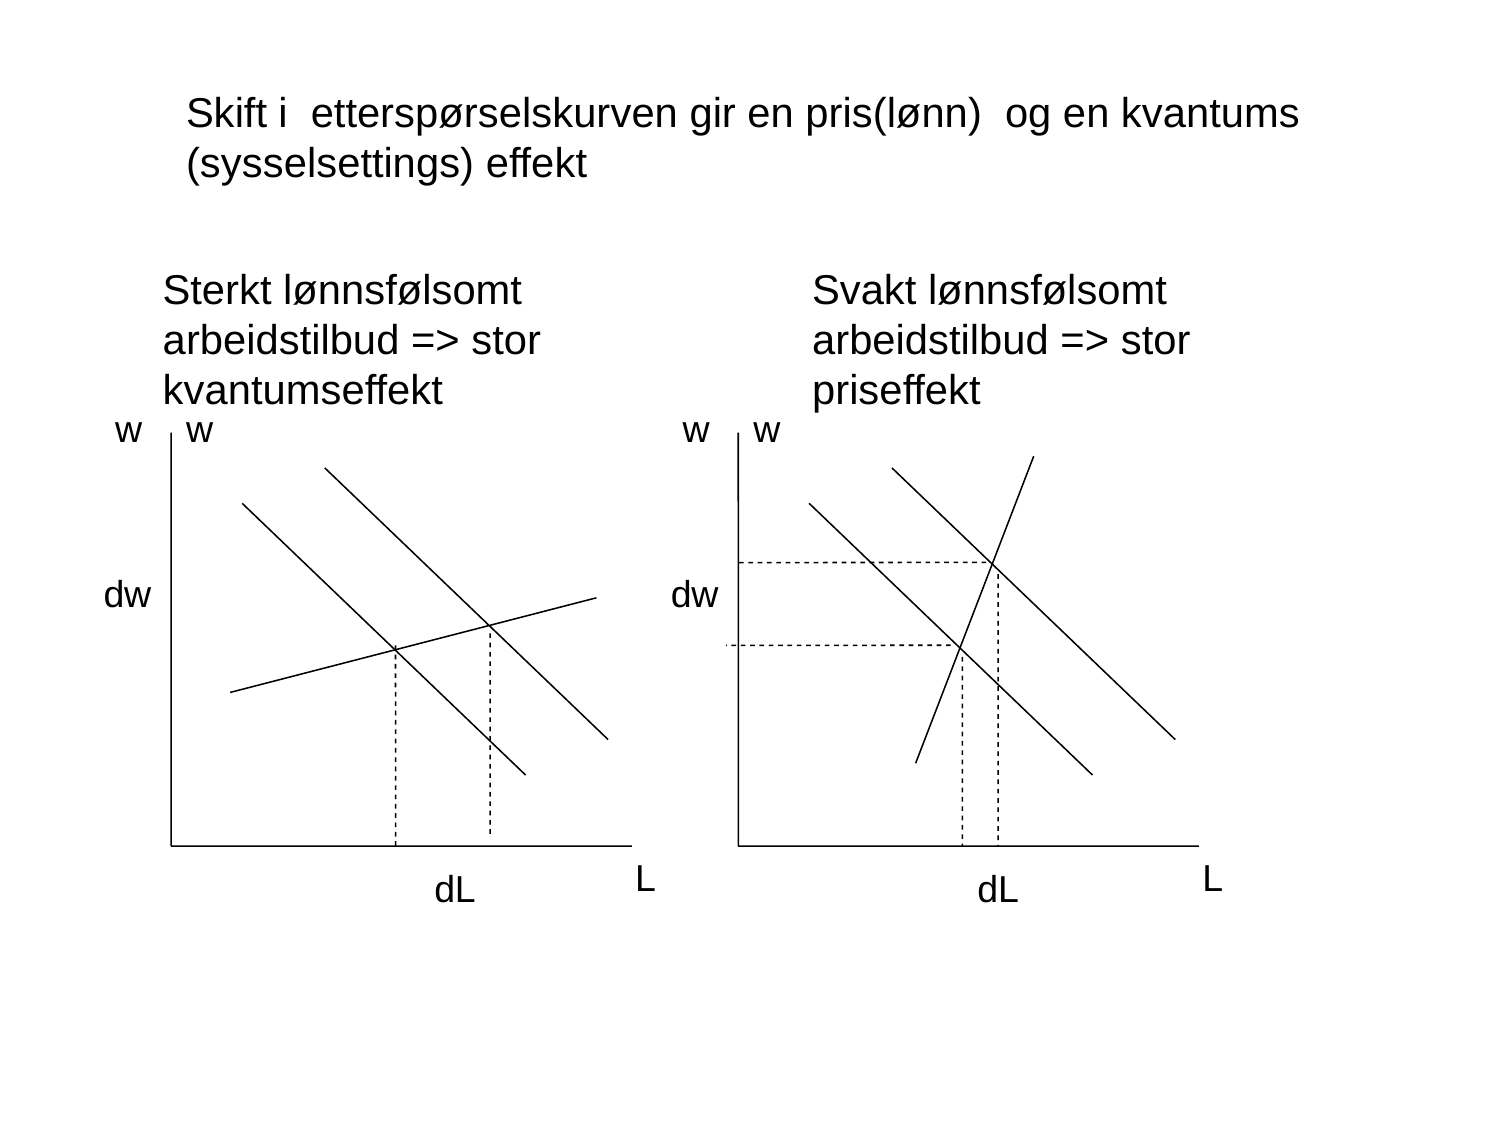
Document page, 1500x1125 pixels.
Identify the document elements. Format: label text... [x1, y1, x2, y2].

text_box dL [419, 857, 514, 919]
text_box w [171, 421, 266, 458]
text_box L [620, 846, 715, 907]
text_box dw [88, 562, 184, 623]
text_box Skift i etterspørselskurven gir en pris(lønn) og en kvantums (sysselsettings) effekt [171, 78, 1341, 194]
text_box w [738, 397, 833, 458]
text_box dL [962, 857, 1058, 919]
text_box dw [655, 562, 751, 623]
text_box L [1187, 846, 1282, 907]
text_box w [667, 397, 738, 458]
text_box Svakt lønnsfølsomt arbeidstilbud => stor priseffekt [797, 255, 1341, 421]
text_box w [100, 397, 171, 458]
text_box Sterkt lønnsfølsomt arbeidstilbud => stor kvantumseffekt [147, 255, 691, 421]
